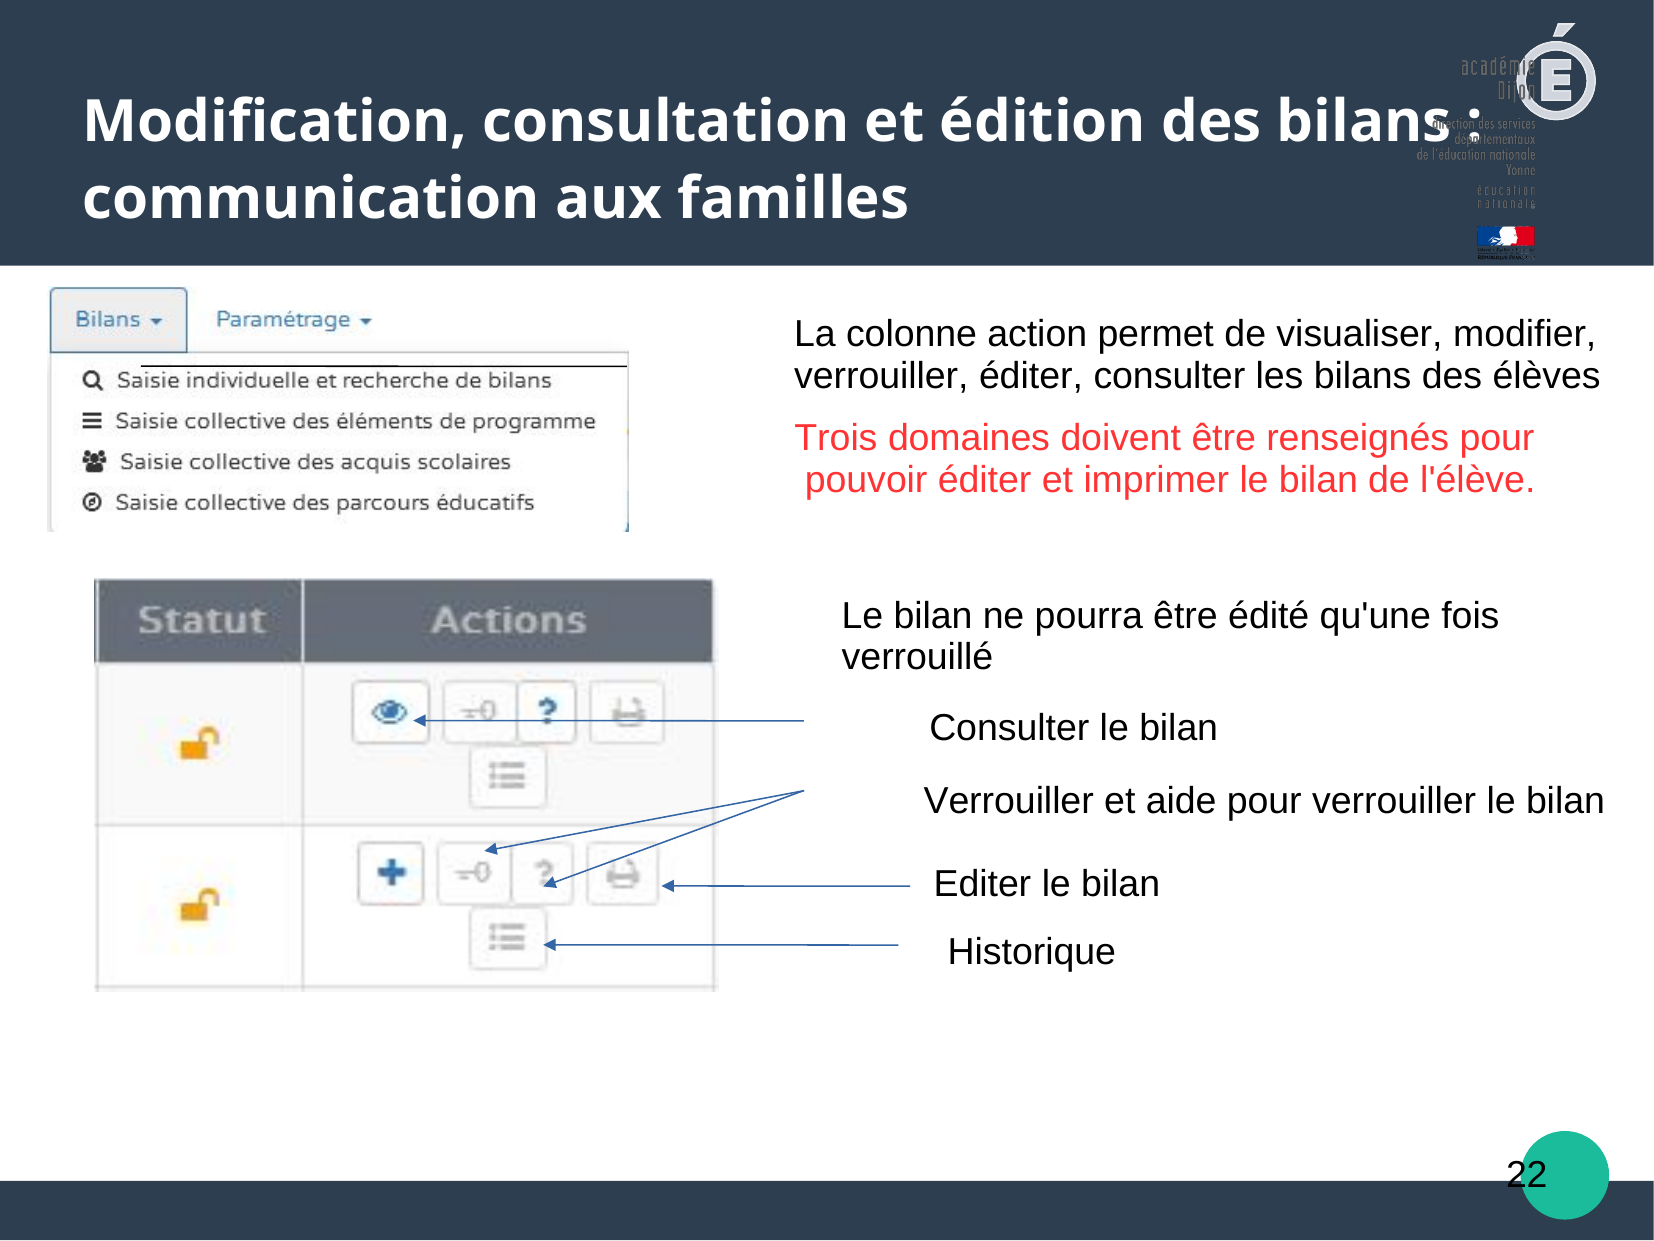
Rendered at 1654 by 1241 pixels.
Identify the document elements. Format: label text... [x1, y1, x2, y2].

text_box Consulter le bilan [914, 696, 1234, 754]
picture [1417, 23, 1596, 260]
title Modification, consultation et édition des bilans : communication aux familles [82, 49, 1417, 257]
text_box Historique [933, 921, 1131, 979]
text_box La colonne action permet de visualiser, modifier, verrouiller, éditer, consulter les bilans des élèves [779, 302, 1619, 402]
text_box Trois domaines doivent être renseignés pour pouvoir éditer et imprimer le bilan de l'élève. [779, 407, 1551, 550]
text_box Le bilan ne pourra être édité qu'une fois verrouillé [826, 584, 1595, 684]
text_box Editer le bilan [918, 852, 1176, 910]
text_box Verrouiller et aide pour verrouiller le bilan [908, 770, 1619, 827]
picture [47, 286, 629, 532]
picture [94, 578, 719, 992]
